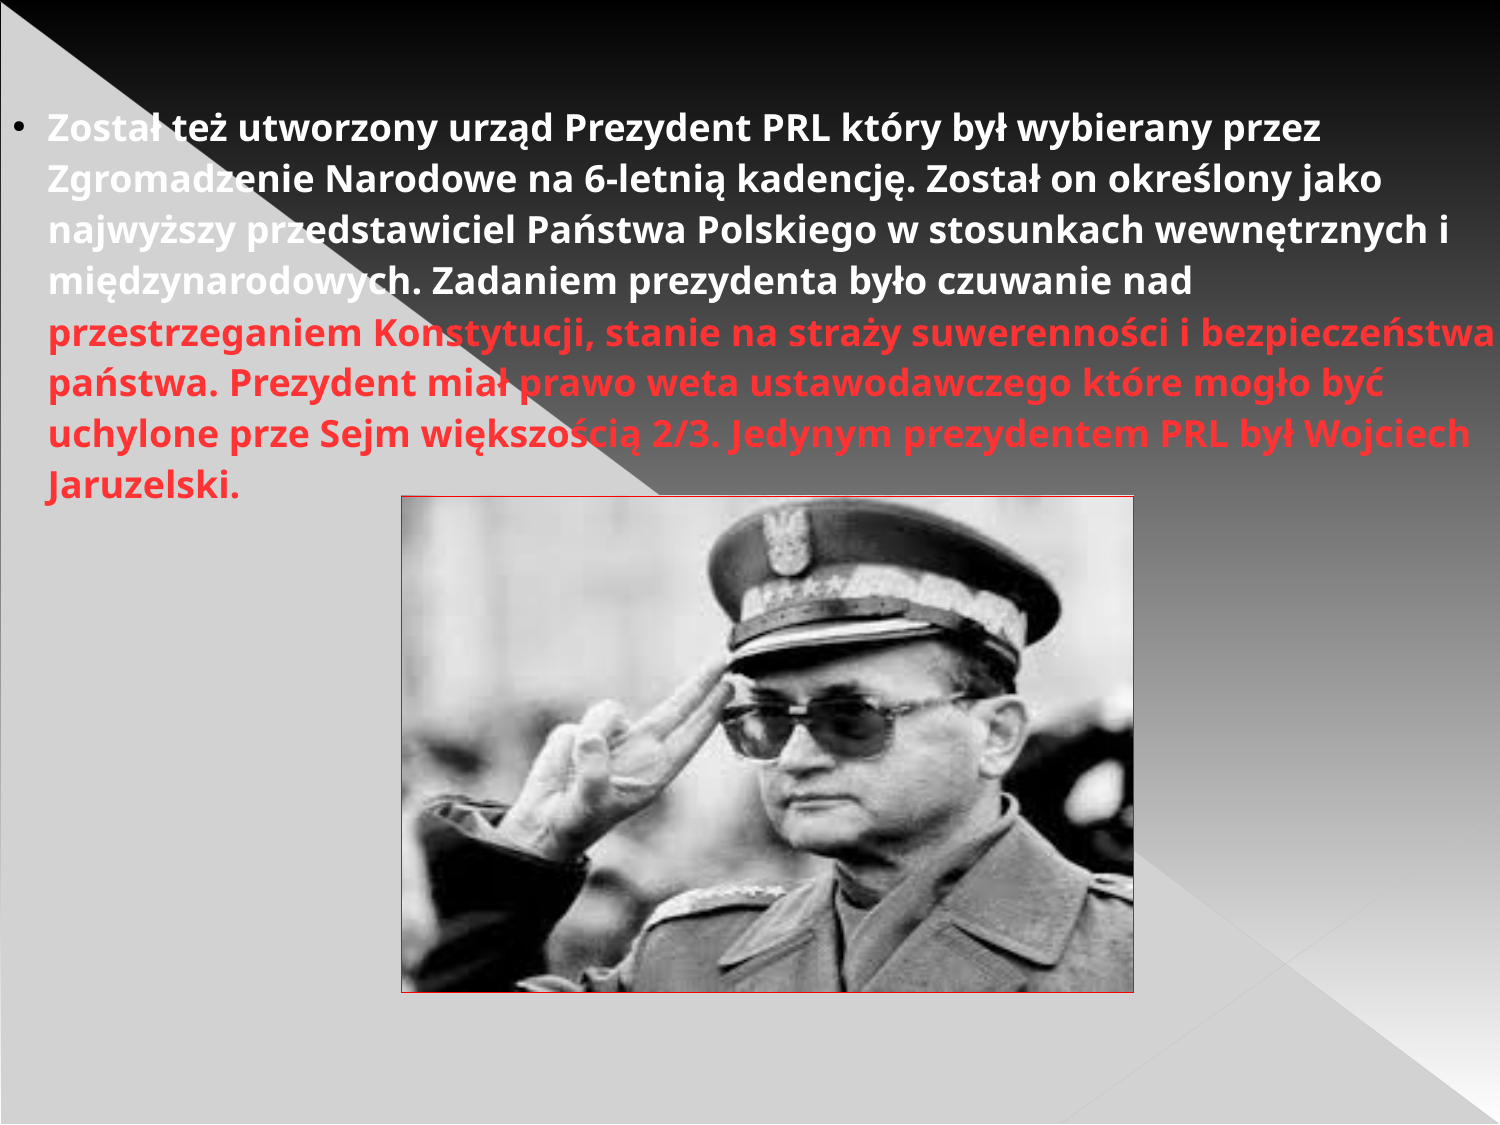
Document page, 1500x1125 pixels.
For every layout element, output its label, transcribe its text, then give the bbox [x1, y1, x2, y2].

picture [401, 495, 1134, 993]
text_box Został też utworzony urząd Prezydent PRL który był wybierany przez Zgromadzenie Narodowe na 6-letnią kadencję. Został on określony jako najwyższy przedstawiciel Państwa Polskiego w stosunkach wewnętrznych i międzynarodowych. Zadaniem prezydenta było czuwanie nad przestrzeganiem Konstytucji, stanie na straży suwerenności i bezpieczeństwa państwa. Prezydent miał prawo weta ustawodawczego które mogło być uchylone prze Sejm większością 2/3. Jedynym prezydentem PRL był Wojciech Jaruzelski. [0, 94, 1500, 556]
